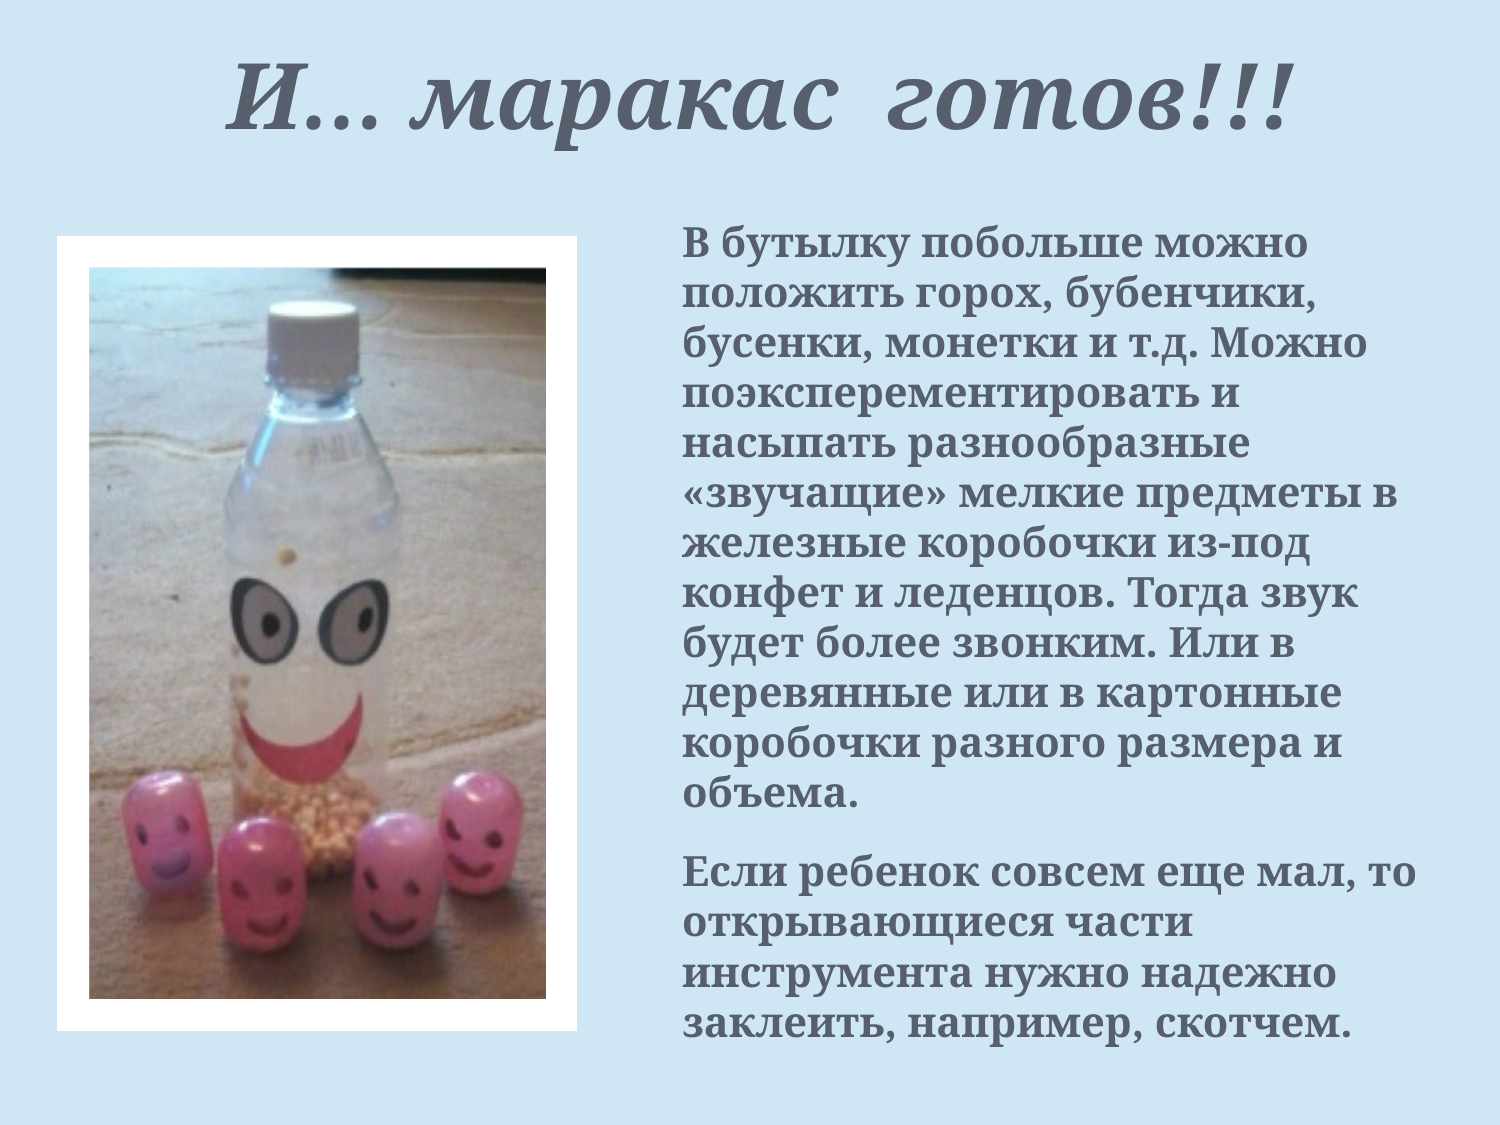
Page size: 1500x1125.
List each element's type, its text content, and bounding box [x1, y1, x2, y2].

picture [88, 267, 547, 1000]
list В бутылку побольше можно положить горох, бубенчики, бусенки, монетки и т.д. Можно поэксперементировать и насыпать разнообразные «звучащие» мелкие предметы в железные коробочки из-под конфет и леденцов. Тогда звук будет более звонким. Или в деревянные или в картонные коробочки разного размера и объема. Если ребенок совсем еще мал, то открывающиеся части инструмента нужно надежно заклеить, например, скотчем. [667, 208, 1475, 1071]
title И… маракас готов!!! [49, 30, 1475, 197]
